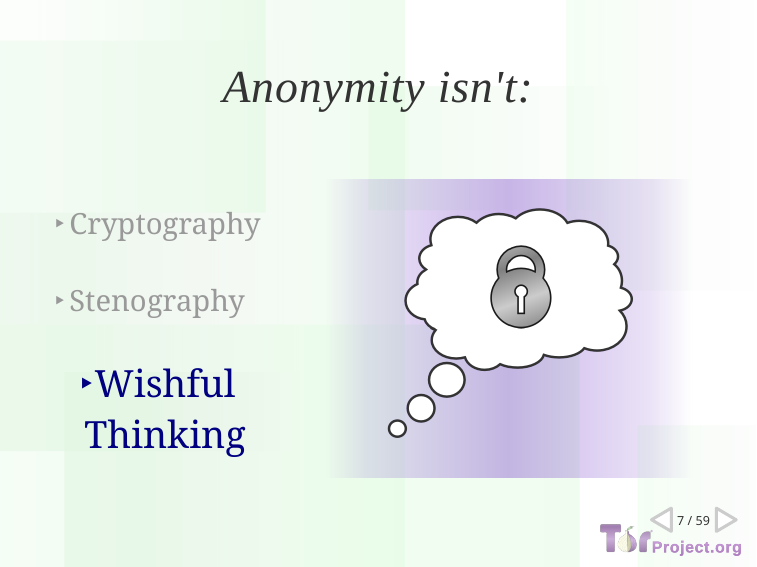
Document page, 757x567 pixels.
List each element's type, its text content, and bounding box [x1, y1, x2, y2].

text_box Anonymity isn't: [0, 54, 756, 121]
picture [0, 0, 757, 567]
text_box Cryptography Stenography Wishful Thinking [39, 181, 353, 482]
